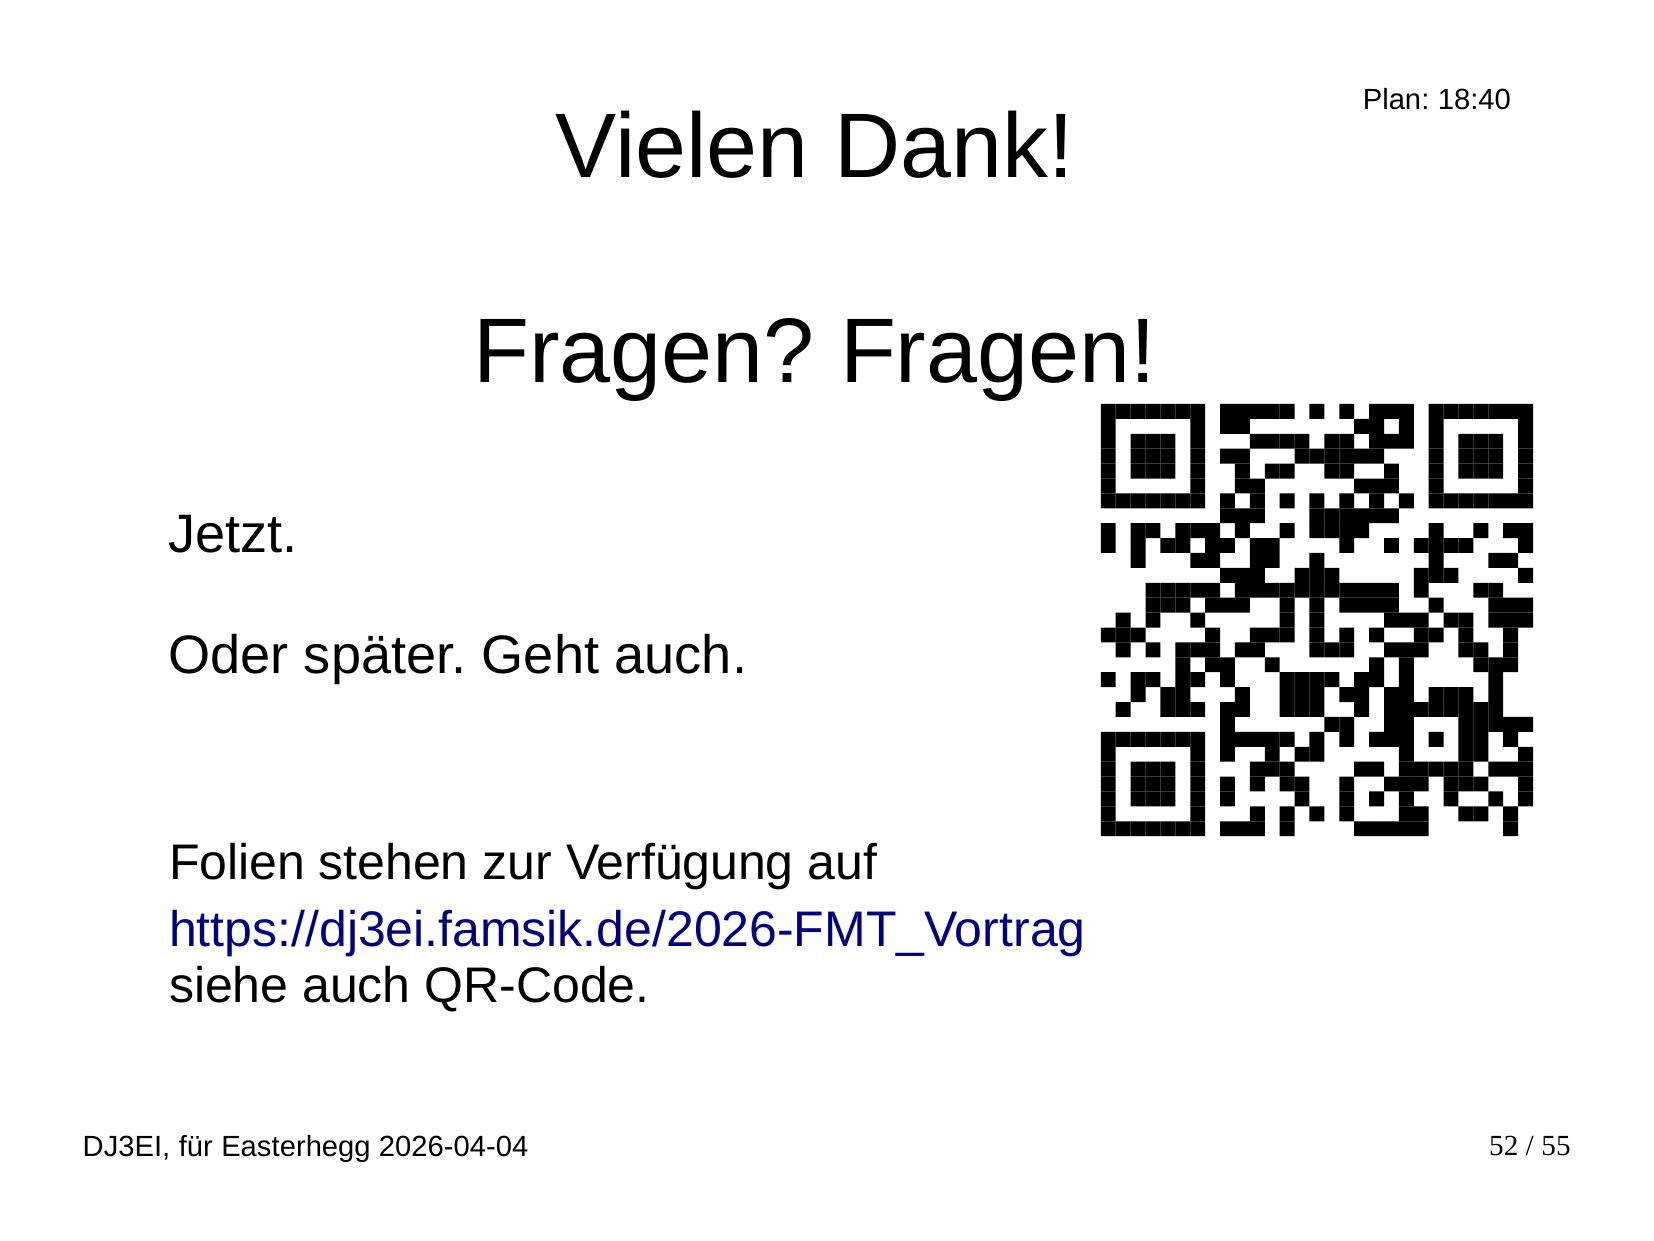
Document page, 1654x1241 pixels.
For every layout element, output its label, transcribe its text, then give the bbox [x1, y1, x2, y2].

title Vielen Dank! Fragen? Fragen! [70, 93, 1559, 402]
picture [1039, 342, 1595, 898]
text_box Plan: 18:40 [1348, 75, 1527, 123]
text_box Jetzt. Oder später. Geht auch. [153, 496, 990, 733]
text_box Folien stehen zur Verfügung auf https://dj3ei.famsik.de/2026-FMT_Vortrag siehe auch QR-Code. [154, 826, 1288, 1077]
